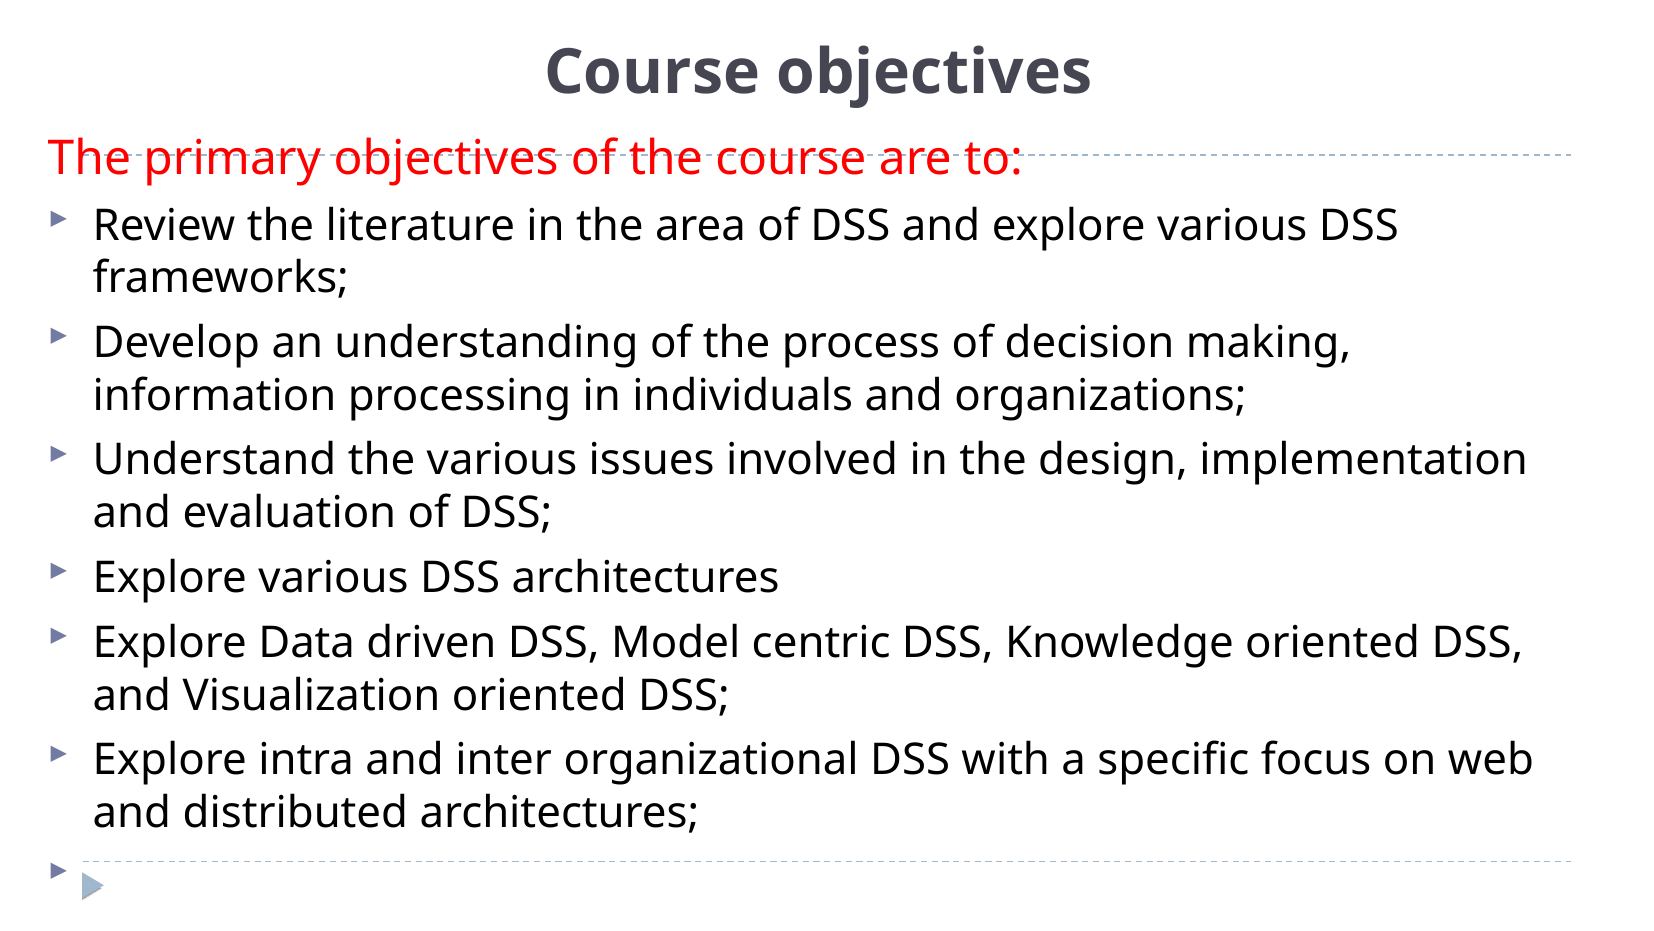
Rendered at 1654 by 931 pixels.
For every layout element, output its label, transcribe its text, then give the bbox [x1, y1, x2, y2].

list The primary objectives of the course are to: Review the literature in the area of DSS and explore various DSS frameworks; Develop an understanding of the process of decision making, information processing in individuals and organizations; Understand the various issues involved in the design, implementation and evaluation of DSS; Explore various DSS architectures Explore Data driven DSS, Model centric DSS, Knowledge oriented DSS, and Visualization oriented DSS; Explore intra and inter organizational DSS with a specific focus on web and distributed architectures; [33, 118, 1622, 817]
title Course objectives [82, 20, 1571, 114]
